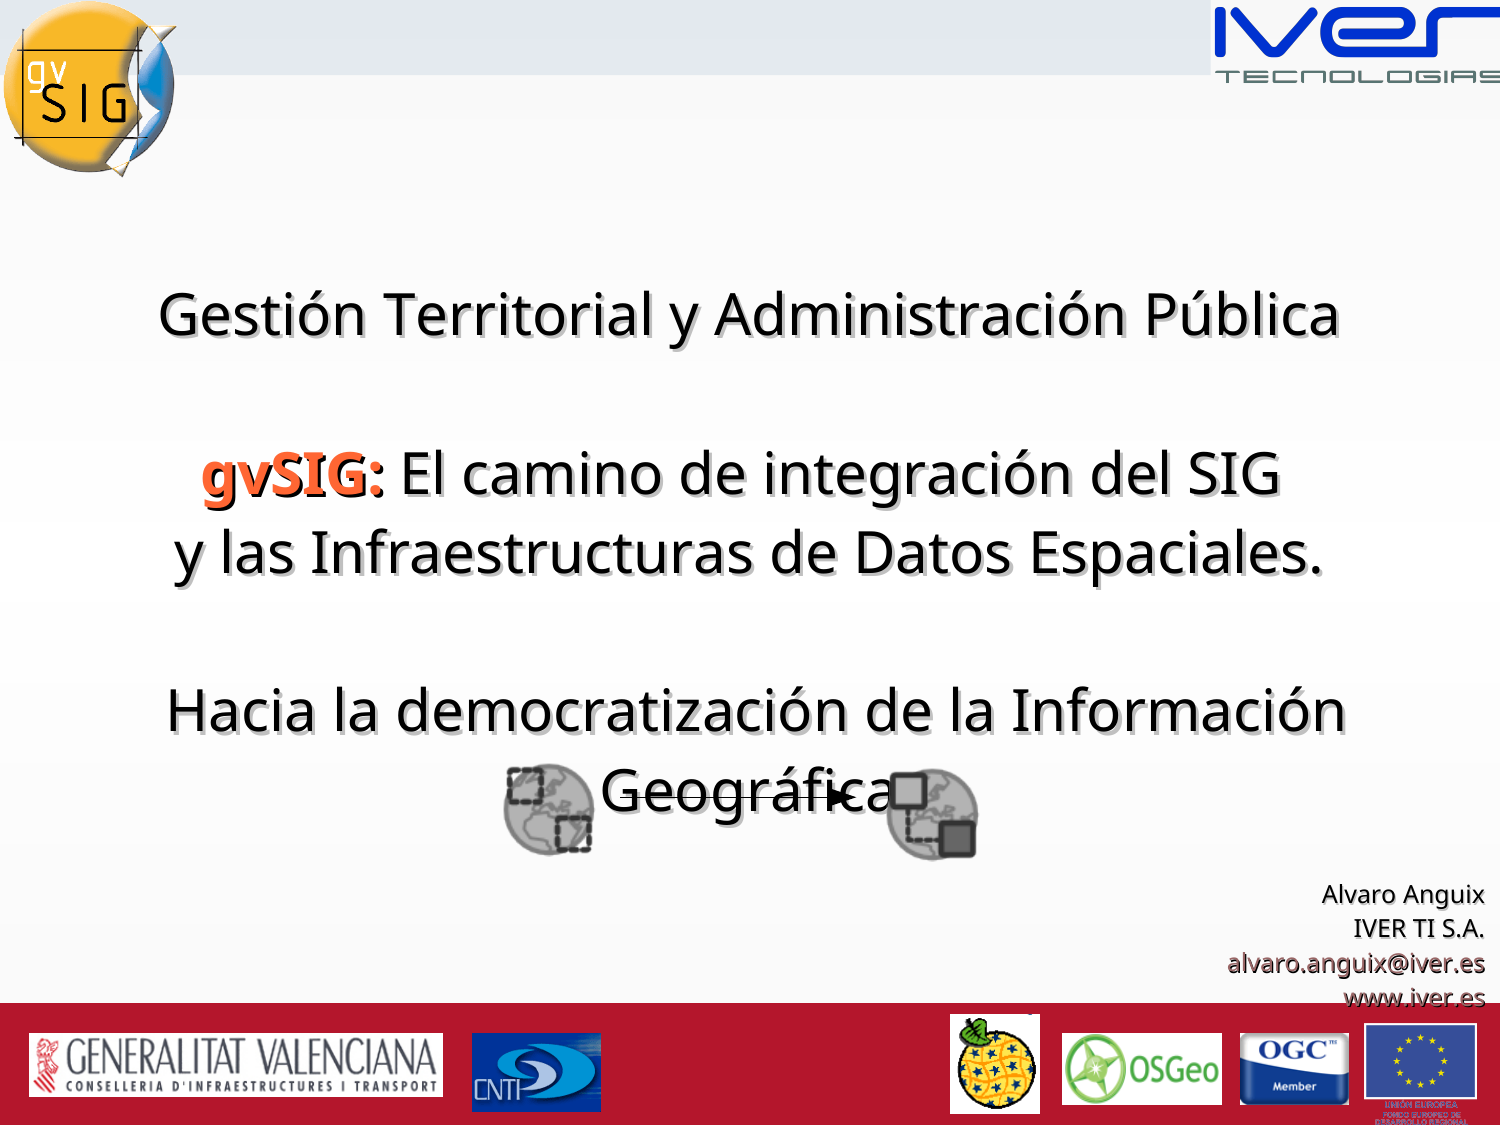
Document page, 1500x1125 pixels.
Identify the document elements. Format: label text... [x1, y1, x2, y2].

text_box Gestión Territorial y Administración Pública gvSIG: El camino de integración del SIG y las Infraestructuras de Datos Espaciales. Hacia la democratización de la Información Geográfica [29, 265, 1469, 836]
text_box Alvaro Anguix IVER TI S.A. alvaro.anguix@iver.es www.iver.es [586, 869, 1500, 1056]
picture [0, 0, 178, 179]
picture [29, 1033, 443, 1097]
picture [472, 1033, 601, 1112]
picture [502, 762, 596, 857]
picture [1364, 1056, 1477, 1125]
picture [1210, 0, 1500, 98]
picture [1240, 1056, 1349, 1105]
picture [950, 1056, 1040, 1114]
picture [885, 767, 980, 862]
picture [1062, 1056, 1222, 1105]
